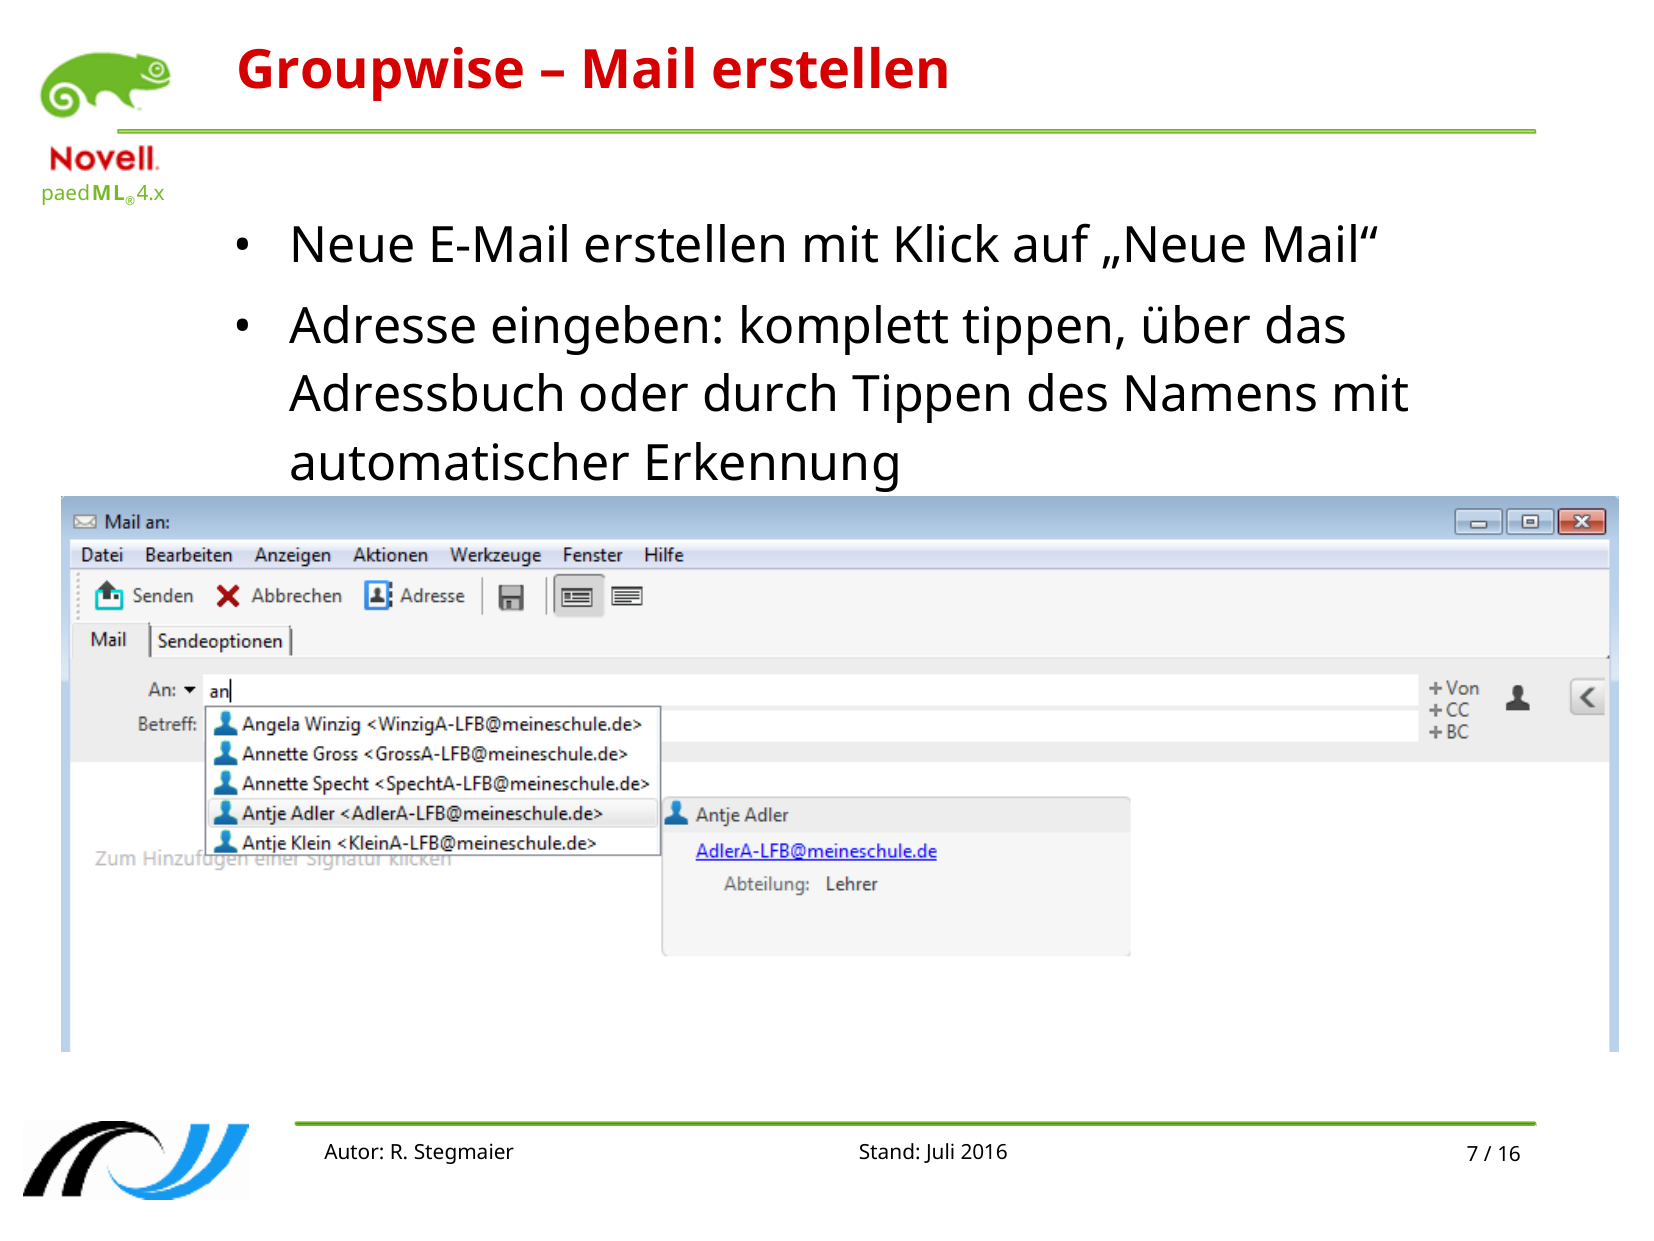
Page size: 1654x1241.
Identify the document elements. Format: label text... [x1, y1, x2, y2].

picture [23, 1121, 249, 1200]
list Neue E-Mail erstellen mit Klick auf „Neue Mail“ Adresse eingeben: komplett tippen, über das Adressbuch oder durch Tippen des Namens mit automatischer Erkennung [233, 209, 1563, 496]
title Groupwise – Mail erstellen [236, 17, 1536, 119]
picture [26, 35, 184, 193]
picture [61, 496, 1619, 1052]
